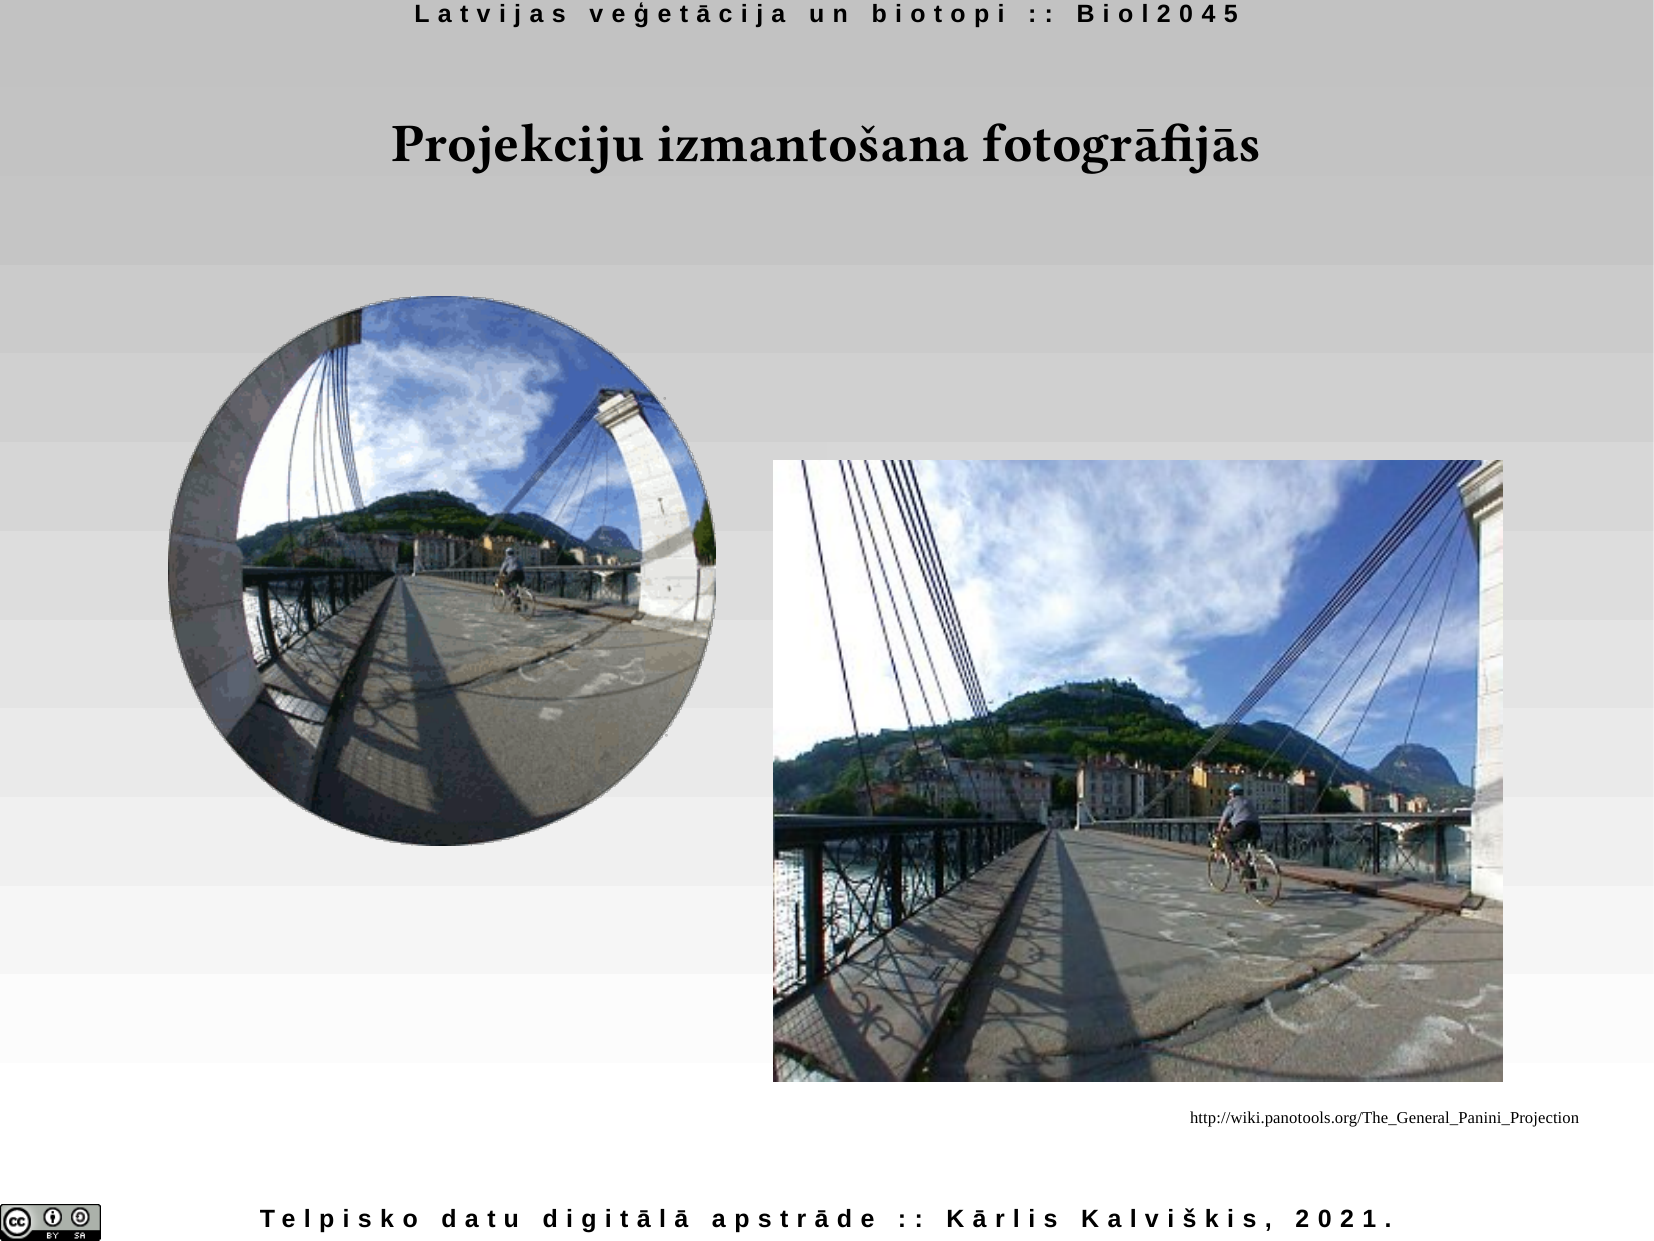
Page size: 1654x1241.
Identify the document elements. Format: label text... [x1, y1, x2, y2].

picture [0, 287, 1654, 1241]
text_box http://wiki.panotools.org/The_General_Panini_Projection [1190, 1108, 1581, 1123]
title Projekciju izmantošana fotogrāfijās [0, 1, 1654, 287]
